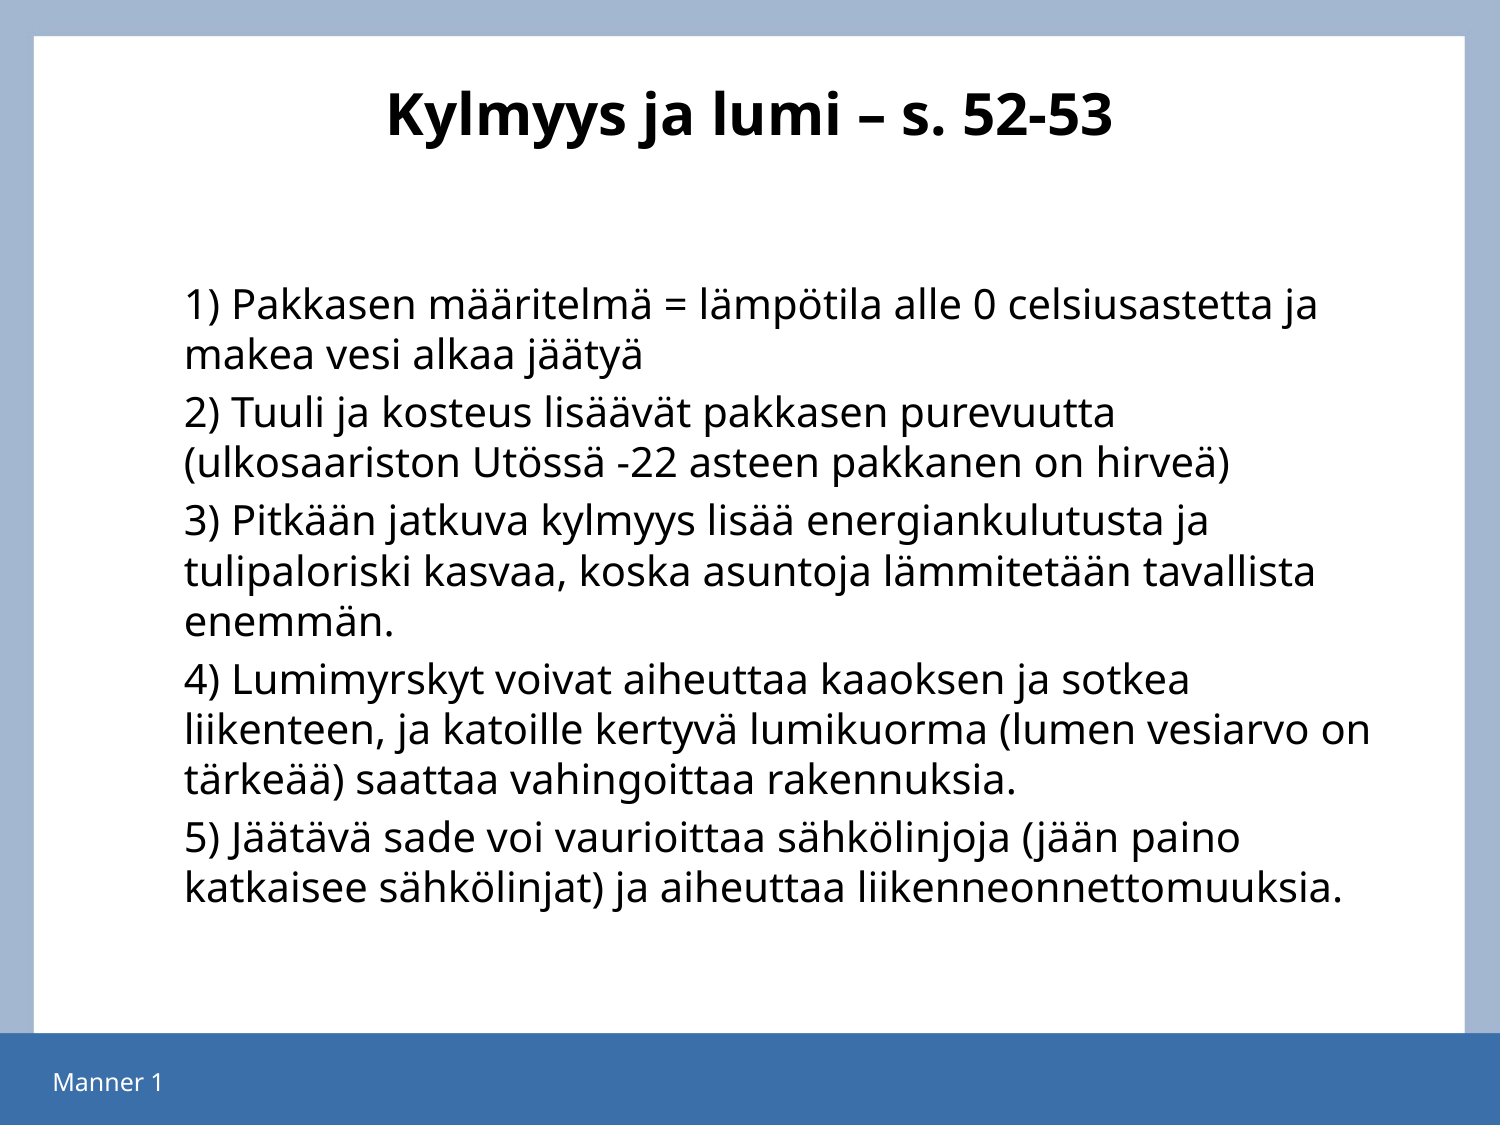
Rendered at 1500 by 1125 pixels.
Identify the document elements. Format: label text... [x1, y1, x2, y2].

list 1) Pakkasen määritelmä = lämpötila alle 0 celsiusastetta ja makea vesi alkaa jäätyä 2) Tuuli ja kosteus lisäävät pakkasen purevuutta (ulkosaariston Utössä -22 asteen pakkanen on hirveä) 3) Pitkään jatkuva kylmyys lisää energiankulutusta ja tulipaloriski kasvaa, koska asuntoja lämmitetään tavallista enemmän. 4) Lumimyrskyt voivat aiheuttaa kaaoksen ja sotkea liikenteen, ja katoille kertyvä lumikuorma (lumen vesiarvo on tärkeää) saattaa vahingoittaa rakennuksia. 5) Jäätävä sade voi vaurioittaa sähkölinjoja (jään paino katkaisee sähkölinjat) ja aiheuttaa liikenneonnettomuuksia. [112, 262, 1388, 1000]
picture [0, 0, 1500, 1125]
title Kylmyys ja lumi – s. 52-53 [112, 37, 1388, 188]
